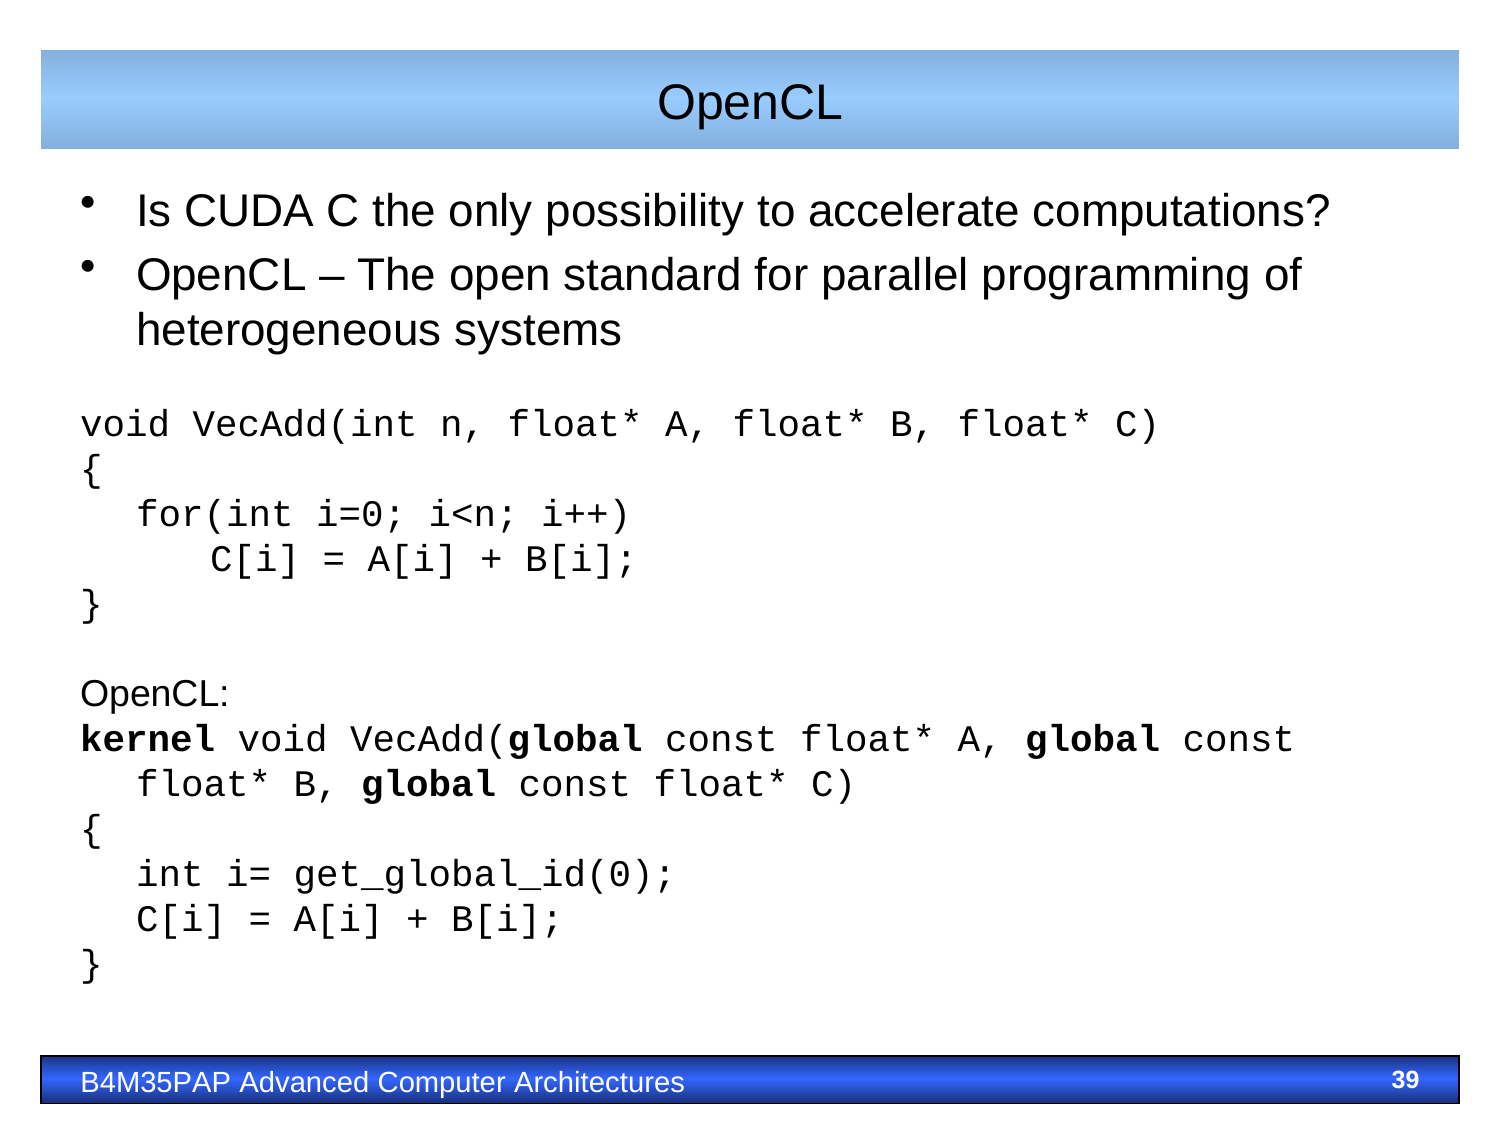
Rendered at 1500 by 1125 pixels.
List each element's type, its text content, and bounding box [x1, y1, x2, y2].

title OpenCL [41, 50, 1459, 149]
list Is CUDA C the only possibility to accelerate computations? OpenCL – The open standard for parallel programming of heterogeneous systems void VecAdd(int n, float* A, float* B, float* C) { for(int i=0; i<n; i++) C[i] = A[i] + B[i]; } OpenCL: kernel void VecAdd(global const float* A, global const float* B, global const float* C) { int i= get_global_id(0); C[i] = A[i] + B[i]; } [64, 172, 1436, 1000]
